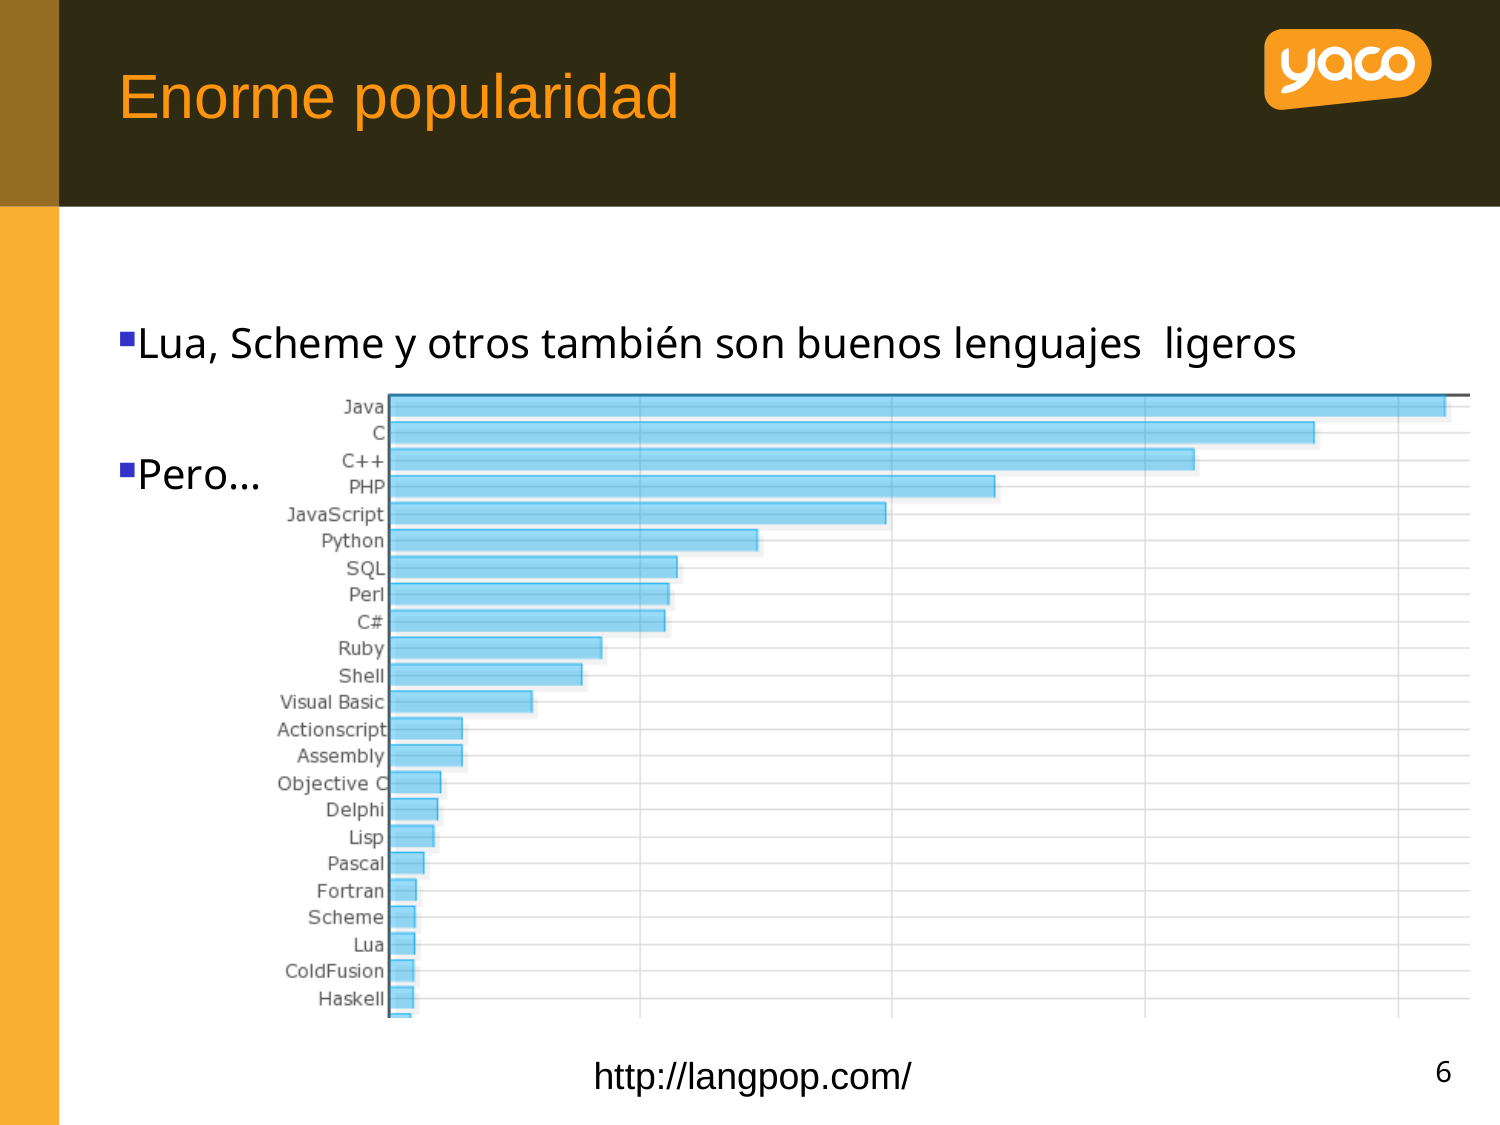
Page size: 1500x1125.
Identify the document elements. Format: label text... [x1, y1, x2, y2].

title Enorme popularidad [118, 5, 1169, 193]
picture [259, 377, 1470, 1018]
text_box http://langpop.com/ [578, 1051, 929, 1108]
picture [1263, 29, 1433, 110]
text_box Lua, Scheme y otros también son buenos lenguajes ligeros Pero... [118, 257, 1447, 502]
